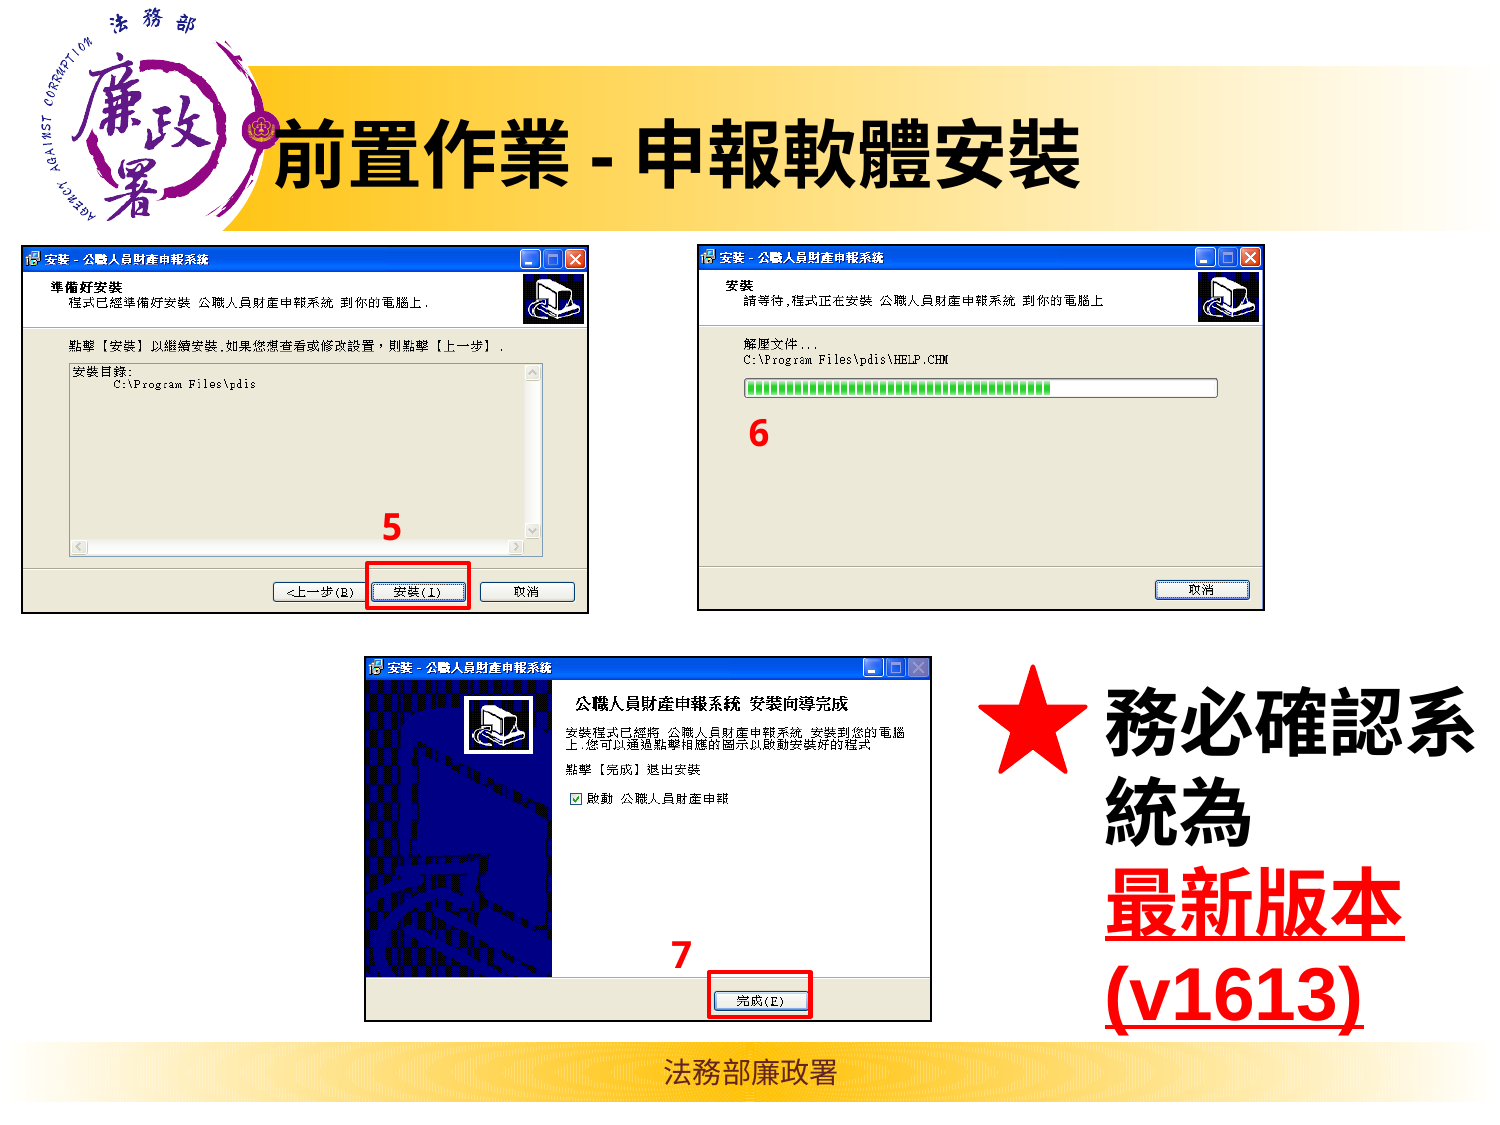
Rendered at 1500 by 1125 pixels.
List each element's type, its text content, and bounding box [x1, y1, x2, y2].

text_box 法務部廉政署 [513, 1046, 989, 1107]
text_box 務必確認系統為 最新版本(v1613) [1089, 667, 1500, 1047]
text_box [980, 666, 1086, 772]
picture [365, 657, 930, 1020]
text_box 7 [655, 923, 704, 981]
text_box 6 [732, 401, 781, 458]
picture [698, 246, 1263, 609]
text_box 5 [365, 495, 414, 552]
title 前置作業-申報軟體安裝 [257, 70, 1426, 235]
picture [23, 247, 588, 612]
